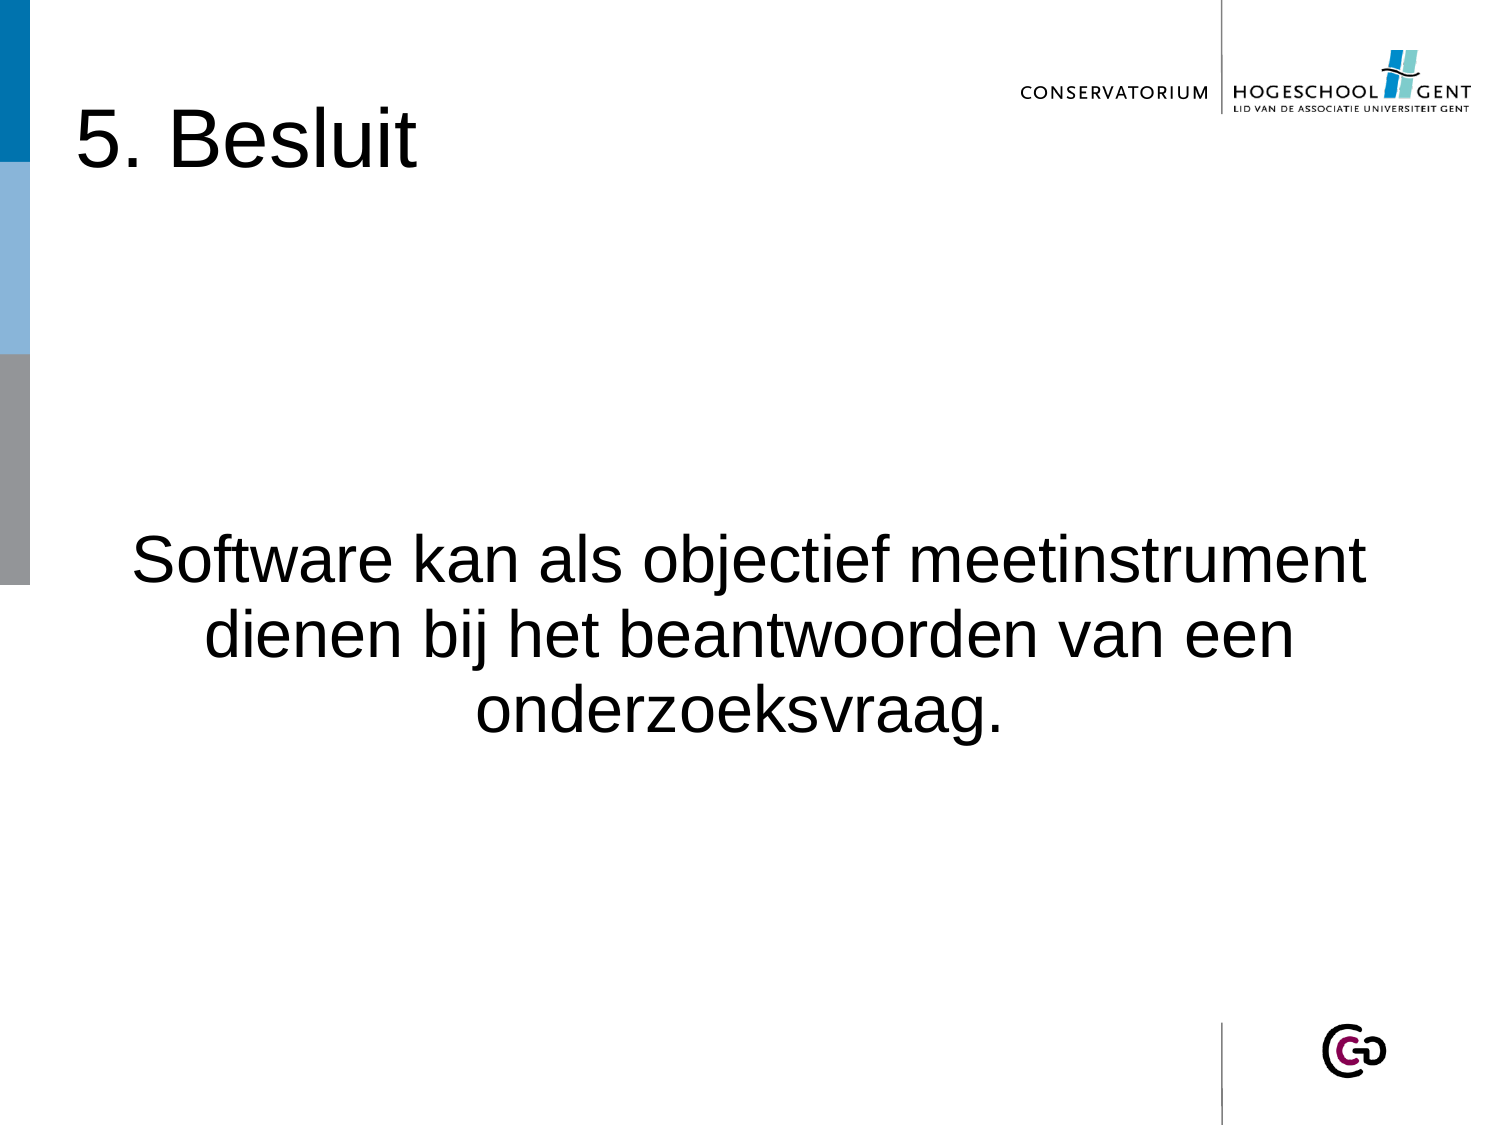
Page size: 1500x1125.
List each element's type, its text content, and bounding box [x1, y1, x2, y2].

picture [0, 162, 30, 585]
subtitle Software kan als objectief meetinstrument dienen bij het beantwoorden van een onderzoeksvraag. [75, 263, 1425, 1006]
picture [1425, 50, 1471, 112]
title 5. Besluit [75, 44, 1425, 233]
picture [1298, 1011, 1410, 1090]
